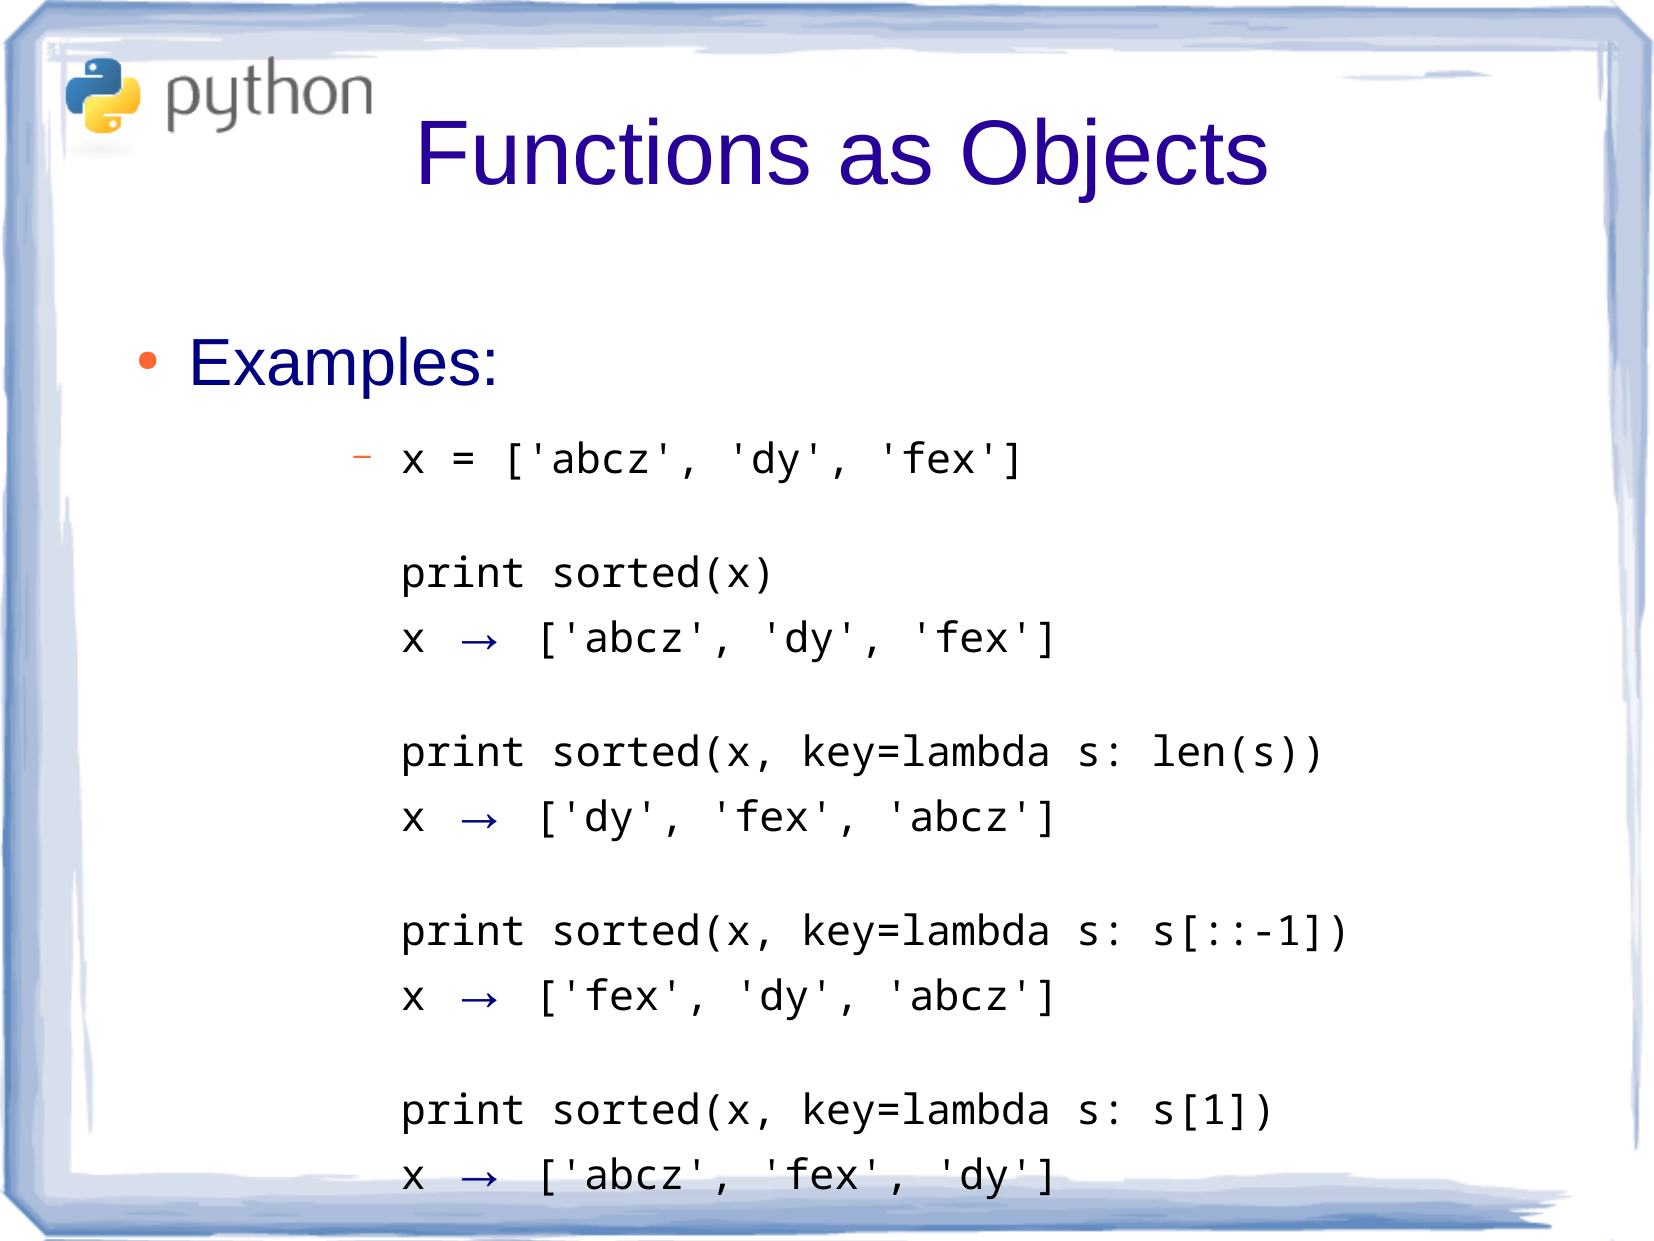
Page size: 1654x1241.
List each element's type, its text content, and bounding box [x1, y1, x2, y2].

title Functions as Objects [82, 49, 1571, 257]
picture [0, 0, 1654, 1241]
list Examples: x = ['abcz', 'dy', 'fex'] print sorted(x) x → ['abcz', 'dy', 'fex'] print sorted(x, key=lambda s: len(s)) x → ['dy', 'fex', 'abcz'] print sorted(x, key=lambda s: s[::-1]) x → ['fex', 'dy', 'abcz'] print sorted(x, key=lambda s: s[1]) x → ['abcz', 'fex', 'dy'] [118, 324, 1571, 1130]
